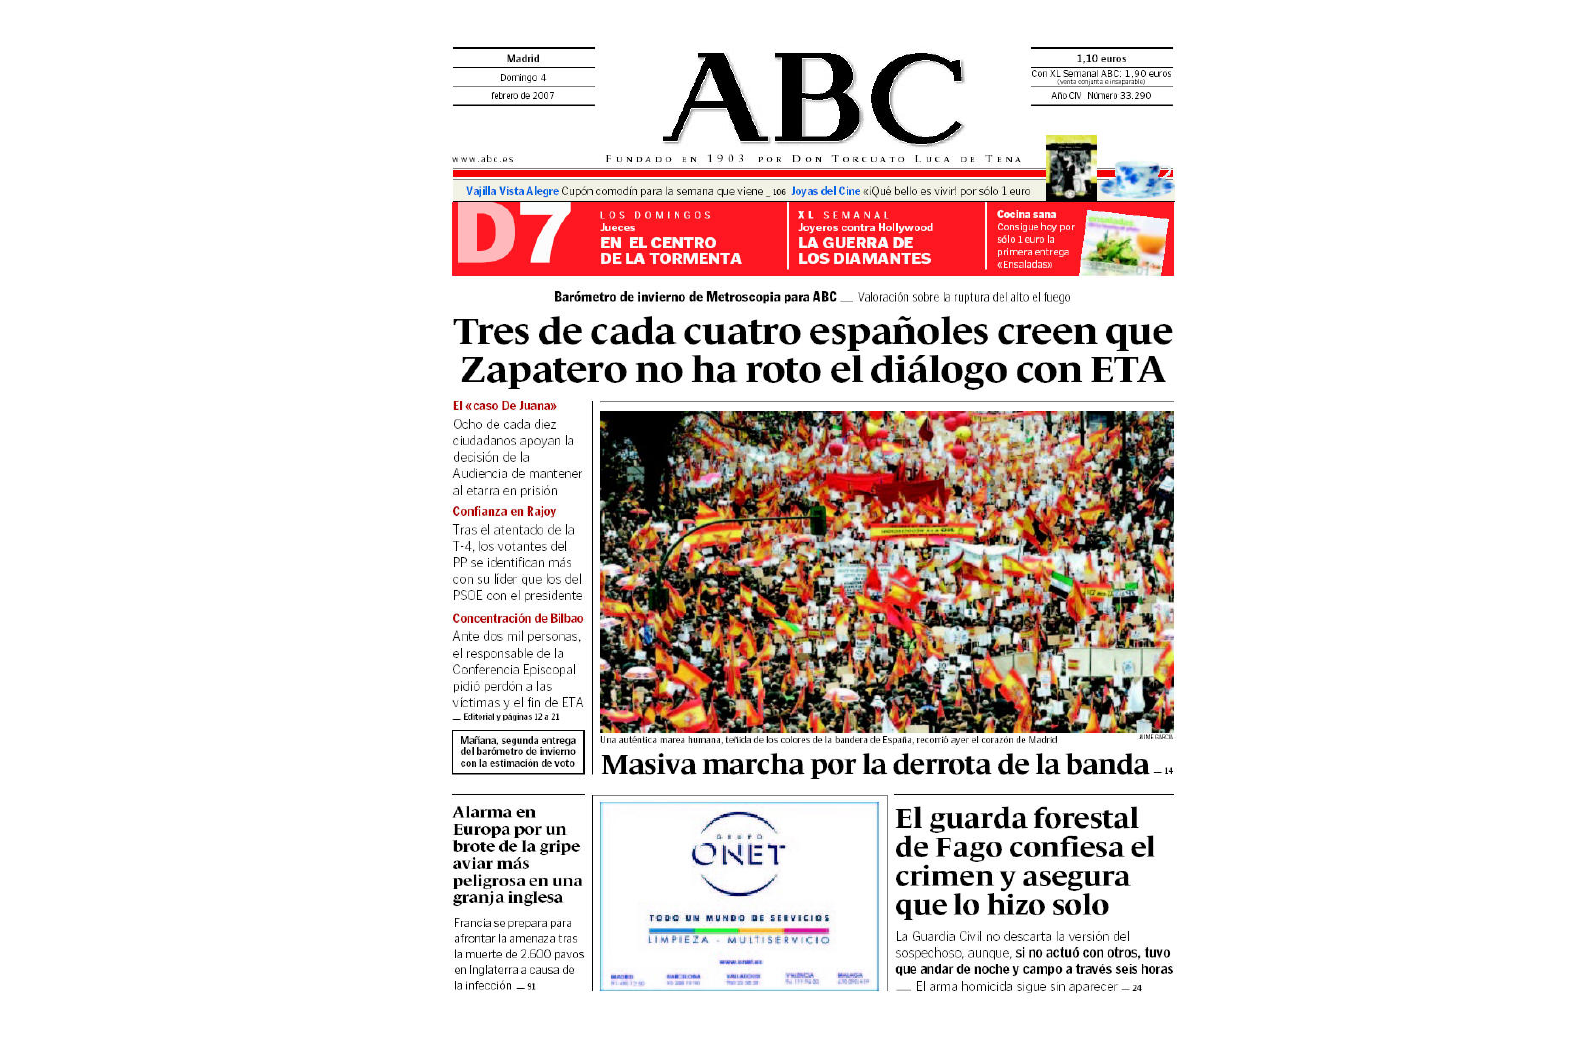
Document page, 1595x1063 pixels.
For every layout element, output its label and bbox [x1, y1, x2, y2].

picture [429, 29, 1182, 1000]
